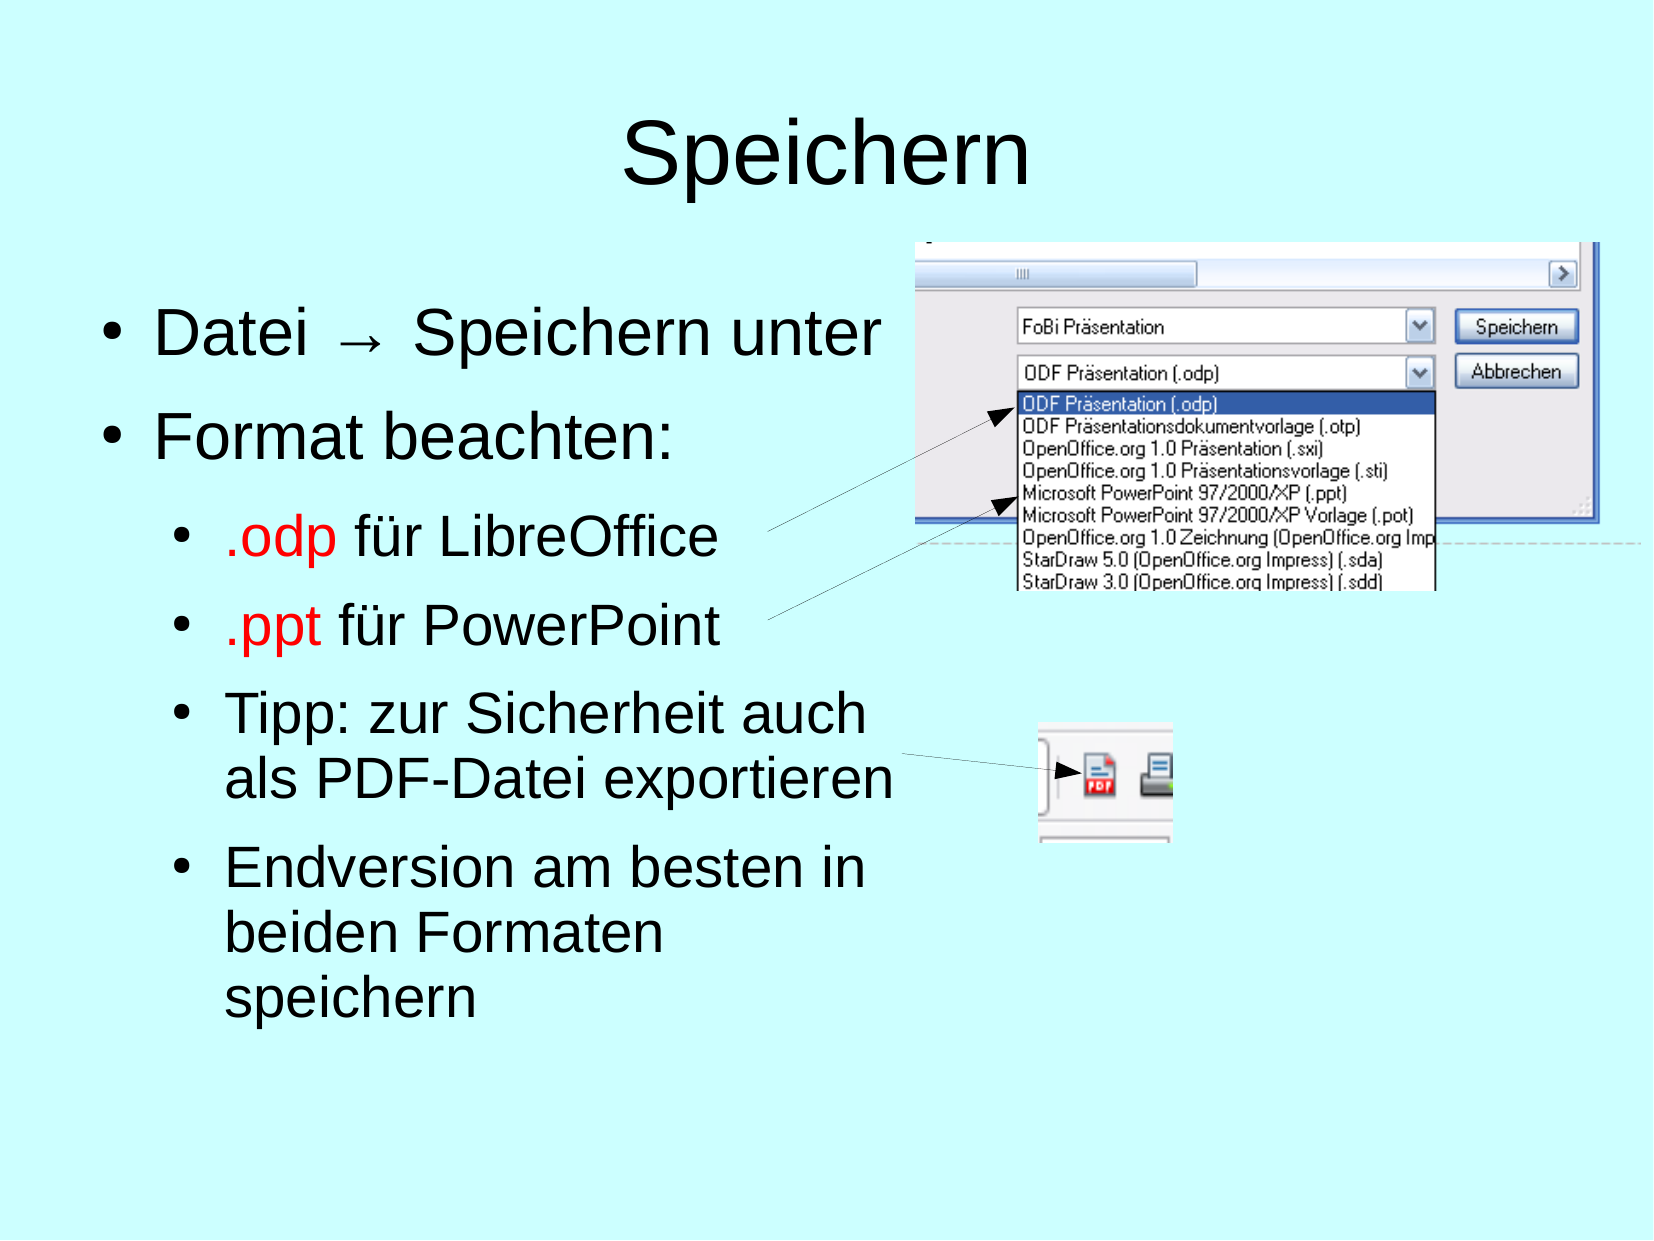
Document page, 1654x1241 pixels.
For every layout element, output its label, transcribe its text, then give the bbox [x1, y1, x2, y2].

picture [915, 242, 1641, 591]
title Speichern [82, 49, 1571, 257]
list Datei → Speichern unter Format beachten: .odp für LibreOffice .ppt für PowerPoint Tipp: zur Sicherheit auch als PDF-Datei exportieren Endversion am besten in beiden Formaten speichern [82, 295, 916, 1099]
picture [1038, 722, 1173, 843]
